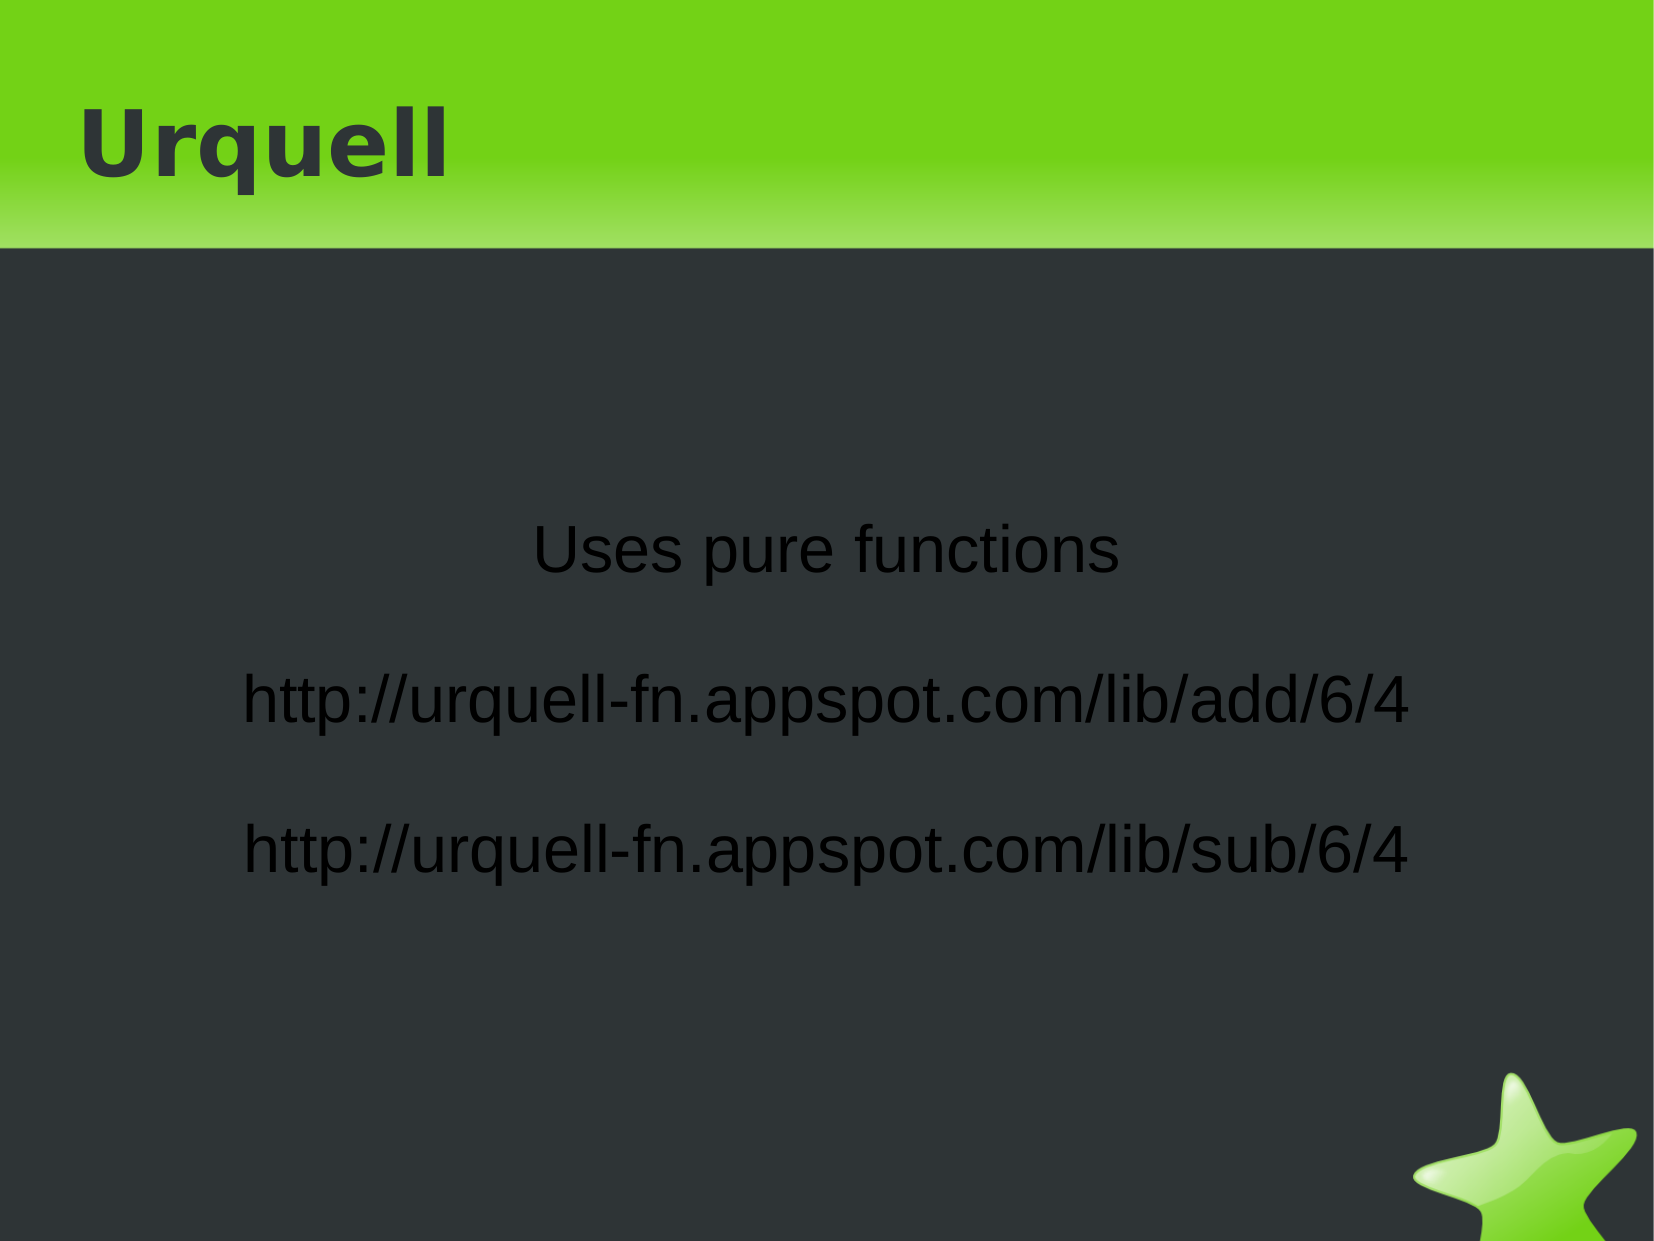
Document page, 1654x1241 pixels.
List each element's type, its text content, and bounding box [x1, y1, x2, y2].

subtitle Uses pure functions http://urquell-fn.appspot.com/lib/add/6/4 http://urquell-fn.appspot.com/lib/sub/6/4 [82, 290, 1571, 1109]
picture [0, 0, 1654, 1241]
title Urquell [76, 41, 1565, 249]
